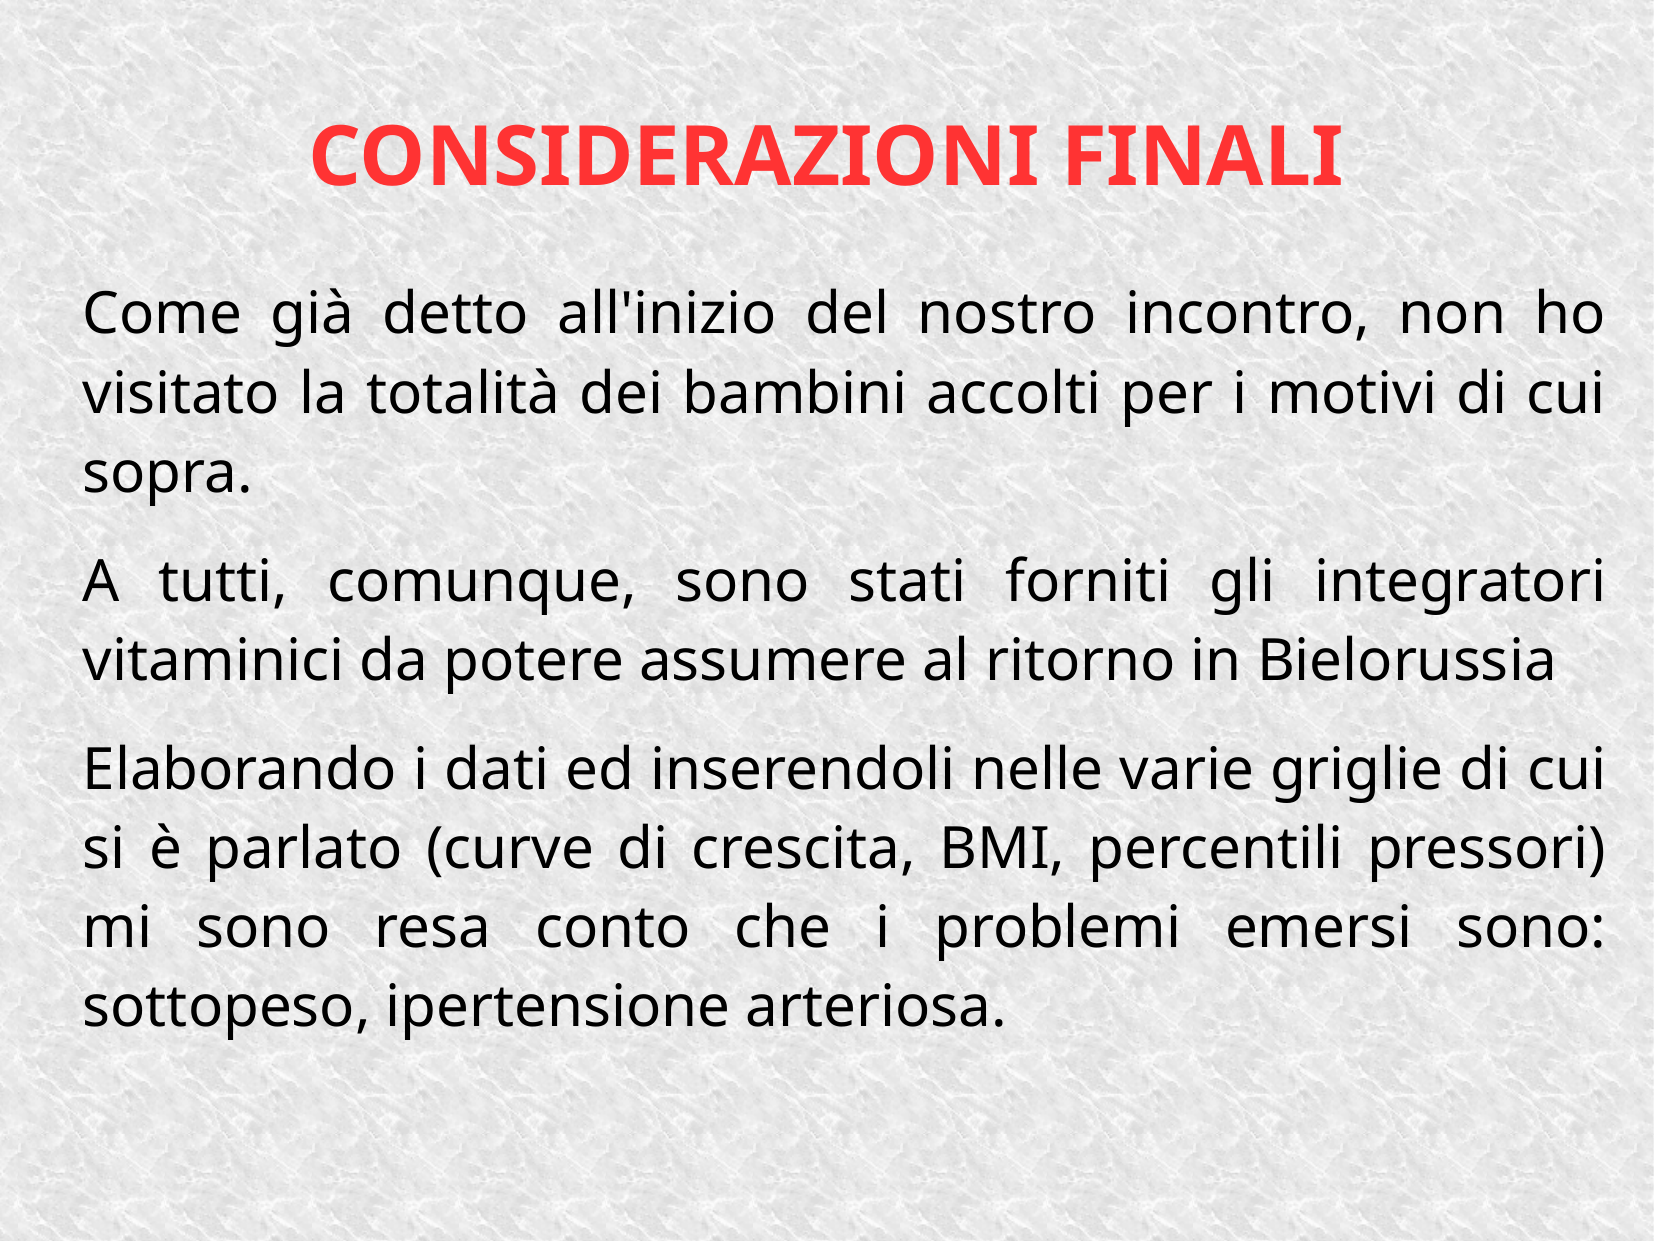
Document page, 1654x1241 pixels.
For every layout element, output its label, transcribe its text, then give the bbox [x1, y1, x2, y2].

list Come già detto all'inizio del nostro incontro, non ho visitato la totalità dei bambini accolti per i motivi di cui sopra. A tutti, comunque, sono stati forniti gli integratori vitaminici da potere assumere al ritorno in Bielorussia Elaborando i dati ed inserendoli nelle varie griglie di cui si è parlato (curve di crescita, BMI, percentili pressori) mi sono resa conto che i problemi emersi sono: sottopeso, ipertensione arteriosa. [82, 271, 1607, 1123]
title CONSIDERAZIONI FINALI [82, 49, 1571, 257]
picture [0, 0, 1654, 1241]
